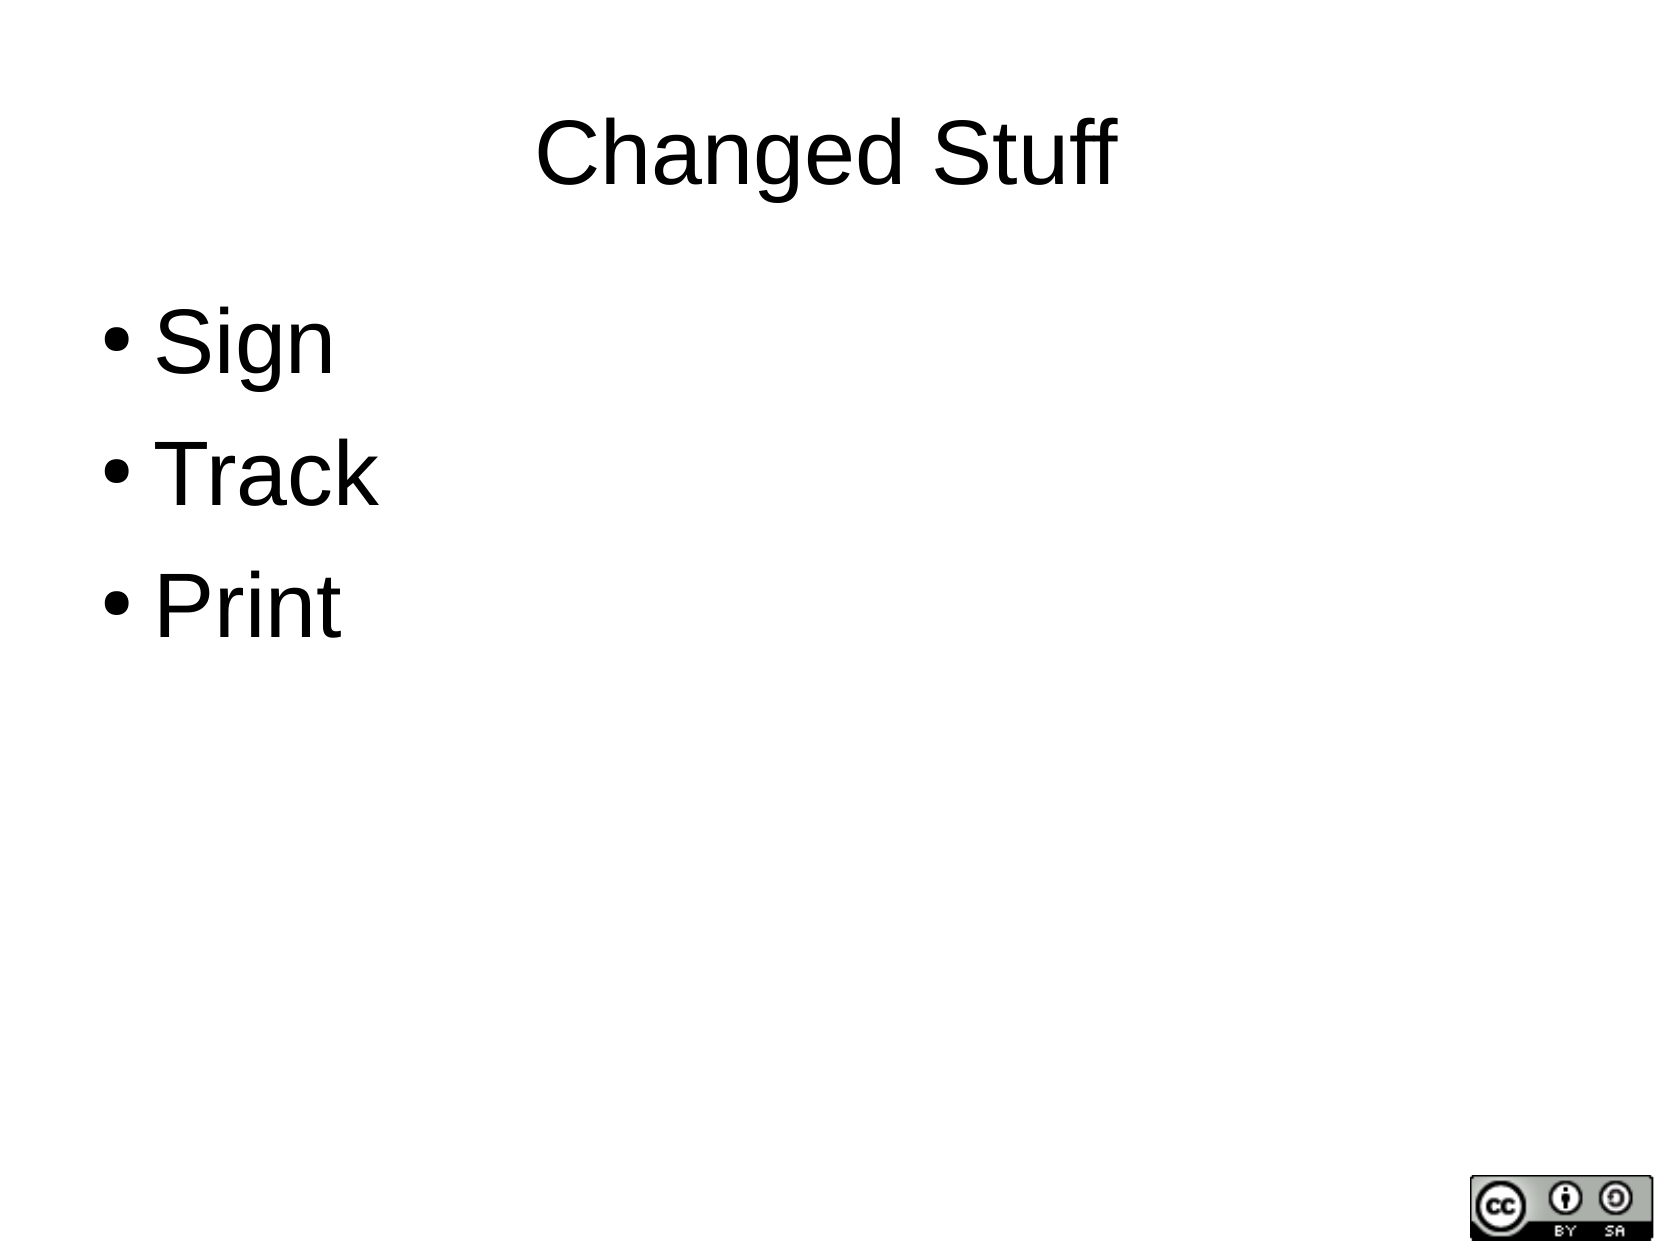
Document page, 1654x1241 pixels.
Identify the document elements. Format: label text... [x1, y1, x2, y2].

list Sign Track Print [82, 290, 1571, 1010]
title Changed Stuff [82, 49, 1571, 257]
picture [1470, 1175, 1654, 1241]
